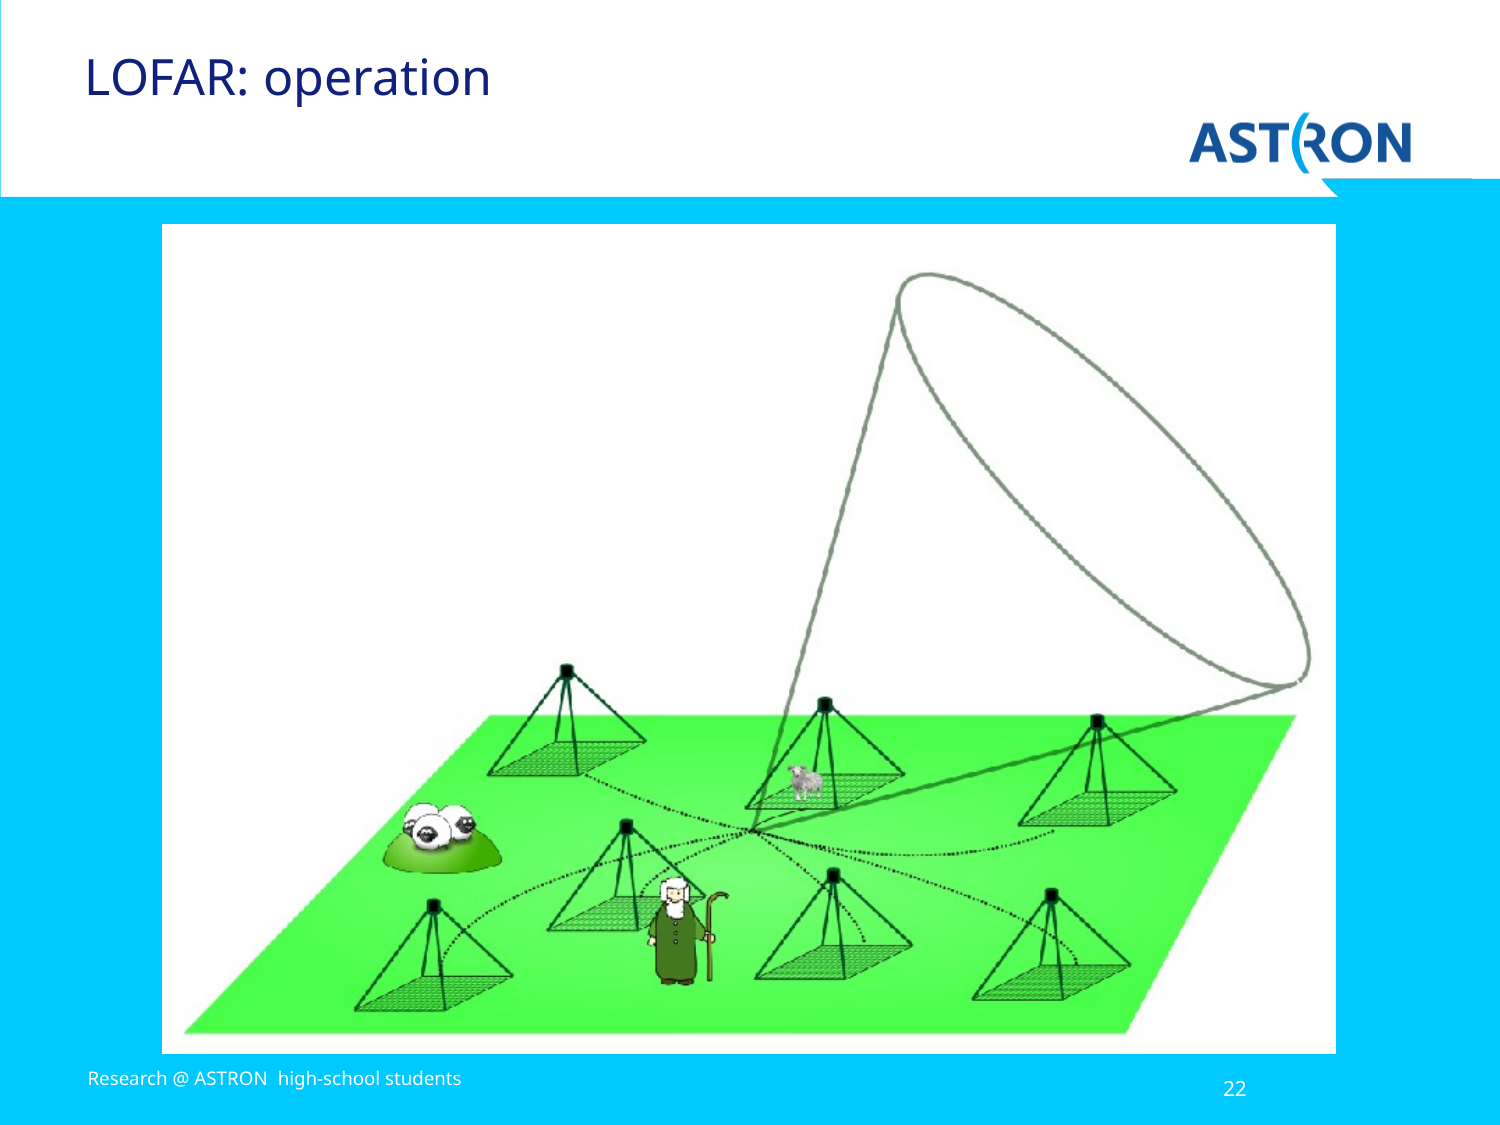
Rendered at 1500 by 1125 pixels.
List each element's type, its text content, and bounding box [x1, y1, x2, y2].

picture [163, 225, 1335, 1053]
text_box Research @ ASTRON high-school students [87, 1062, 1055, 1125]
text_box LOFAR: operation [69, 37, 1075, 188]
picture [0, 0, 1500, 196]
text_box <number> [1208, 1062, 1409, 1125]
